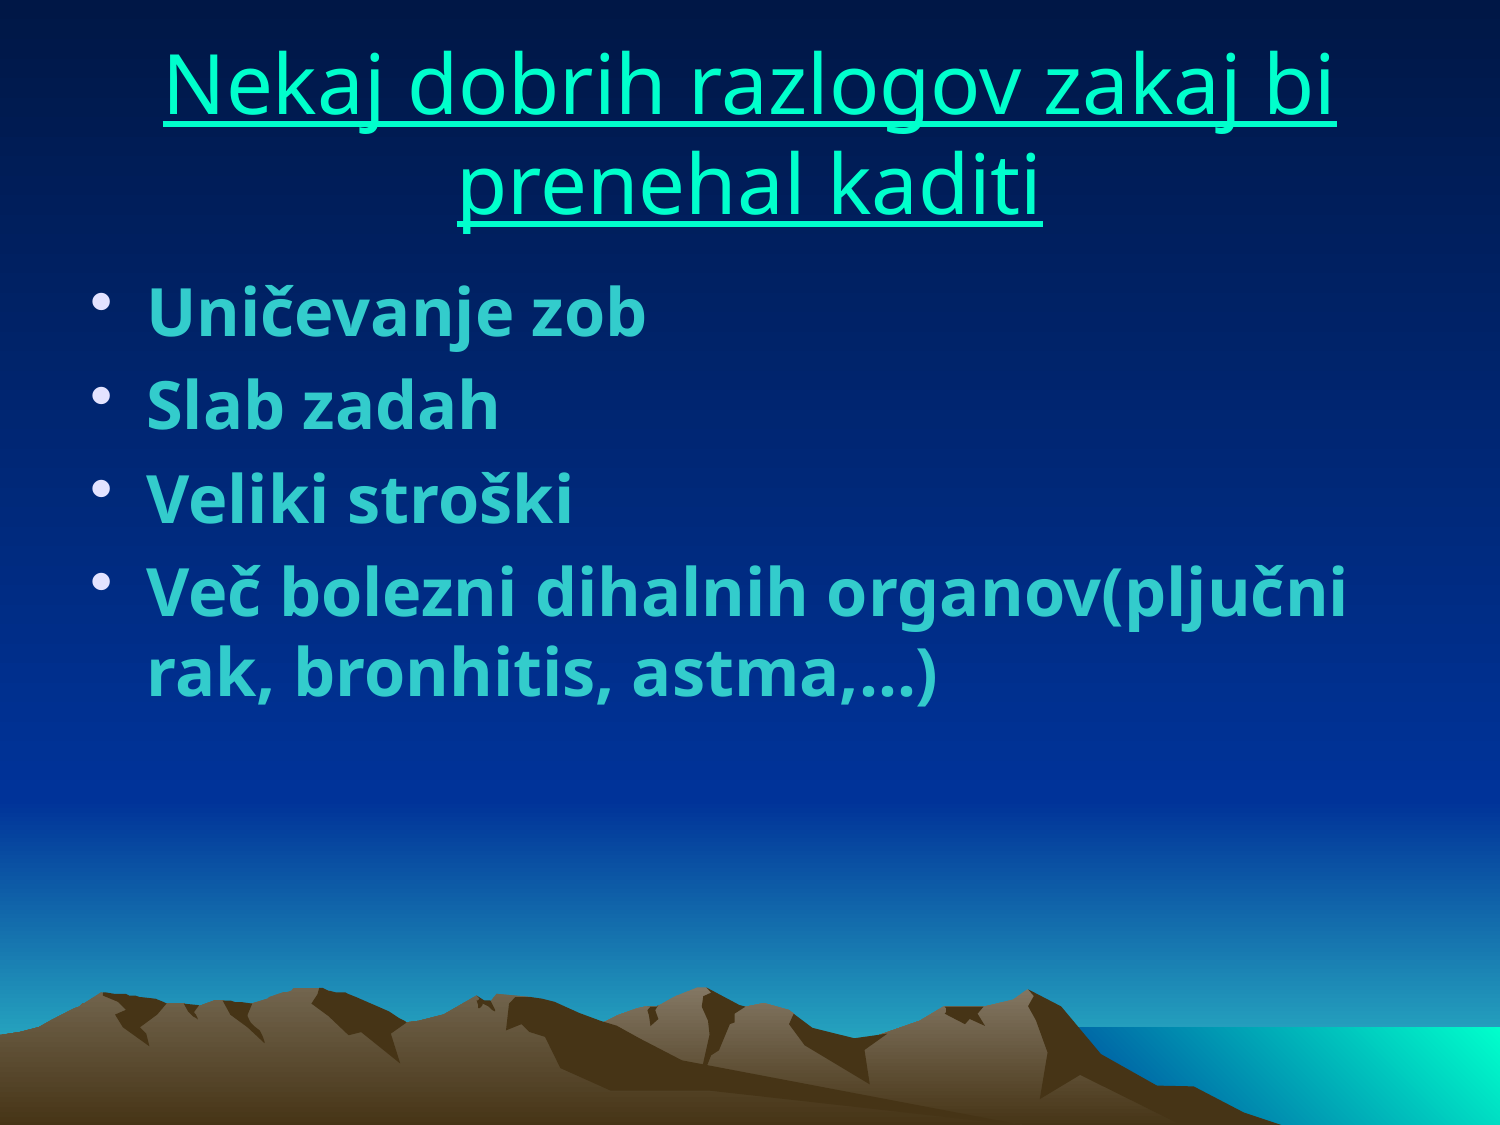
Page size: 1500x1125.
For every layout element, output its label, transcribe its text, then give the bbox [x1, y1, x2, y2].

list Uničevanje zob Slab zadah Veliki stroški Več bolezni dihalnih organov(pljučni rak, bronhitis, astma,…) [75, 262, 1425, 1000]
title Nekaj dobrih razlogov zakaj bi prenehal kaditi [75, 37, 1425, 225]
